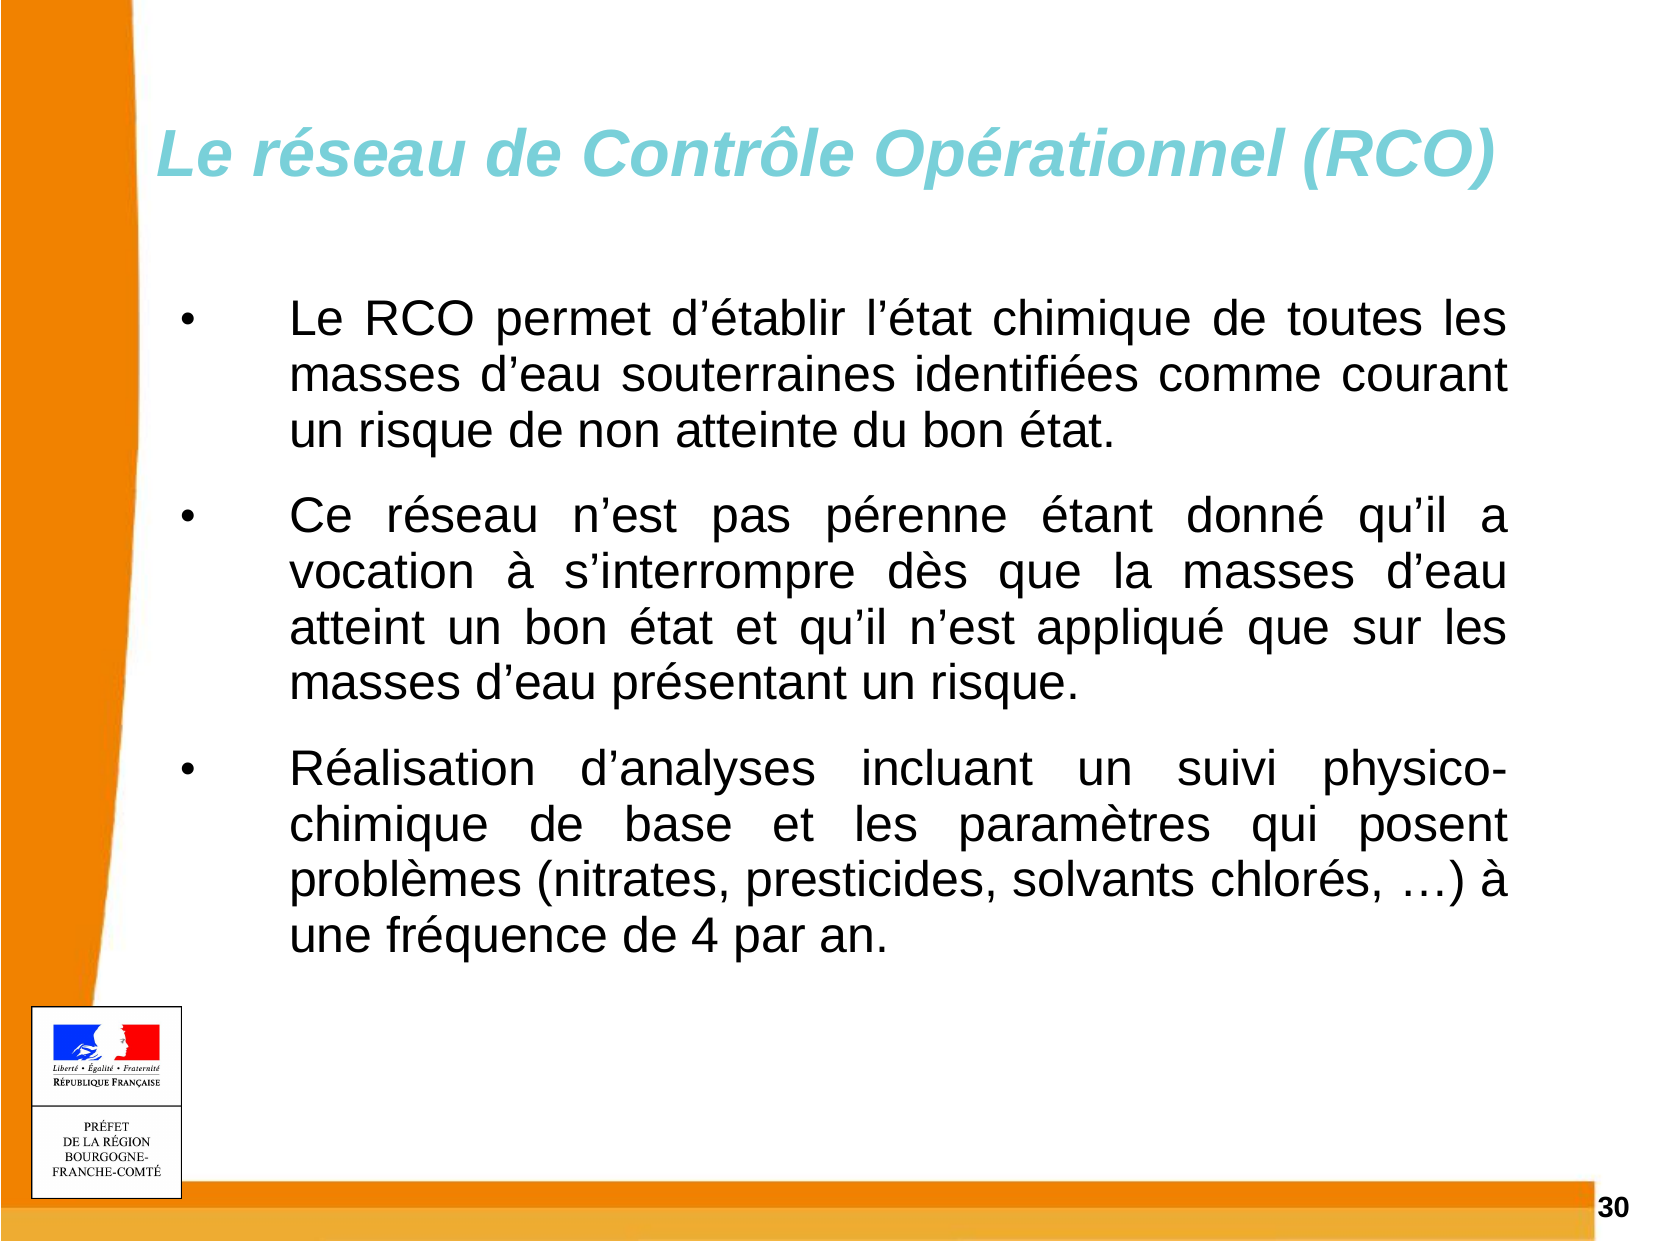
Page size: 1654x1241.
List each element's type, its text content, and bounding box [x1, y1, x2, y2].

picture [1, 0, 1654, 1241]
list • Le RCO permet d’établir l’état chimique de toutes les masses d’eau souterraines identifiées comme courant un risque de non atteinte du bon état. • Ce réseau n’est pas pérenne étant donné qu’il a vocation à s’interrompre dès que la masses d’eau atteint un bon état et qu’il n’est appliqué que sur les masses d’eau présentant un risque. • Réalisation d’analyses incluant un suivi physico-chimique de base et les paramètres qui posent problèmes (nitrates, presticides, solvants chlorés, …) à une fréquence de 4 par an. [179, 290, 1509, 1139]
title Le réseau de Contrôle Opérationnel (RCO) [82, 49, 1571, 257]
